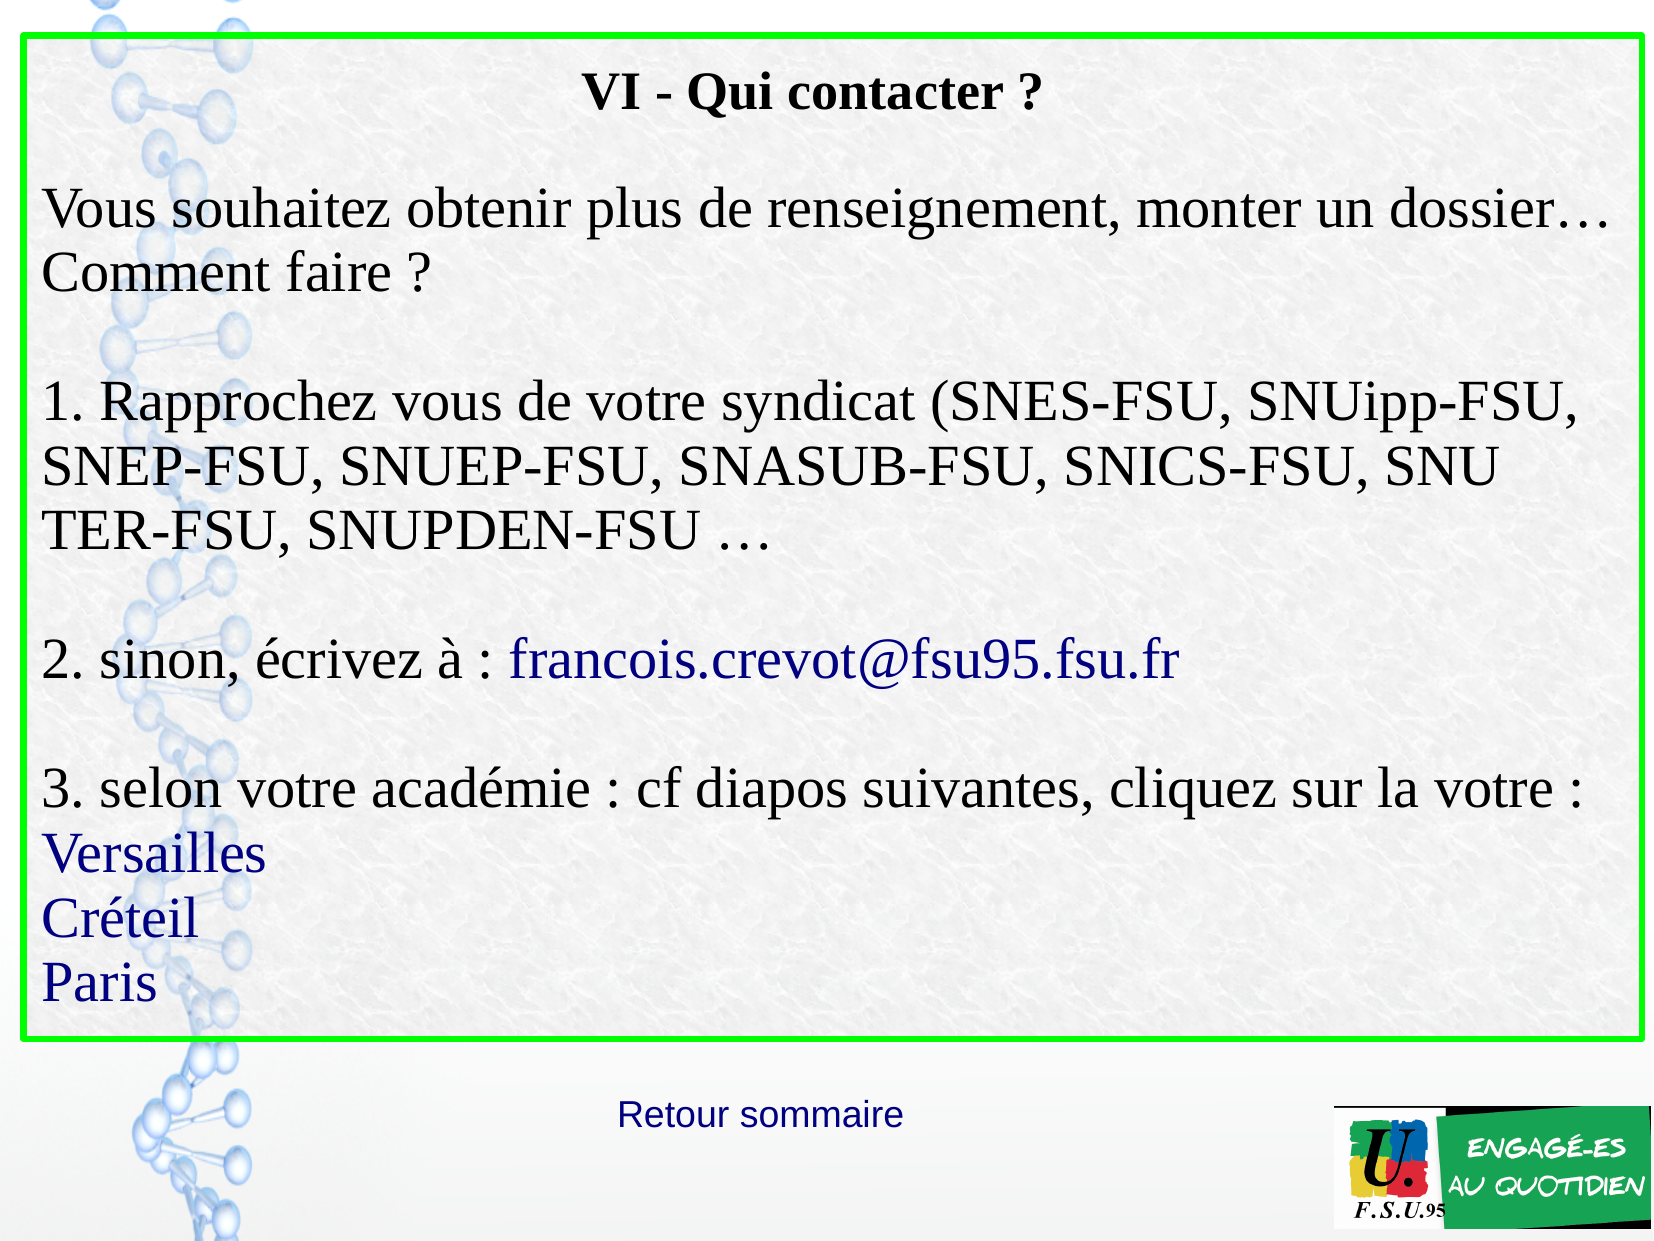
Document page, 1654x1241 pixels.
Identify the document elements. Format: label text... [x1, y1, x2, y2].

text_box Vous souhaitez obtenir plus de renseignement, monter un dossier… Comment faire ? 1. Rapprochez vous de votre syndicat (SNES-FSU, SNUipp-FSU, SNEP-FSU, SNUEP-FSU, SNASUB-FSU, SNICS-FSU, SNU TER-FSU, SNUPDEN-FSU … 2. sinon, écrivez à : francois.crevot@fsu95.fsu.fr 3. selon votre académie : cf diapos suivantes, cliquez sur la votre : Versailles Créteil Paris [23, 35, 1642, 1039]
picture [0, 0, 1654, 1241]
text_box Retour sommaire [602, 1086, 993, 1144]
text_box VI - Qui contacter ? [566, 54, 1087, 191]
